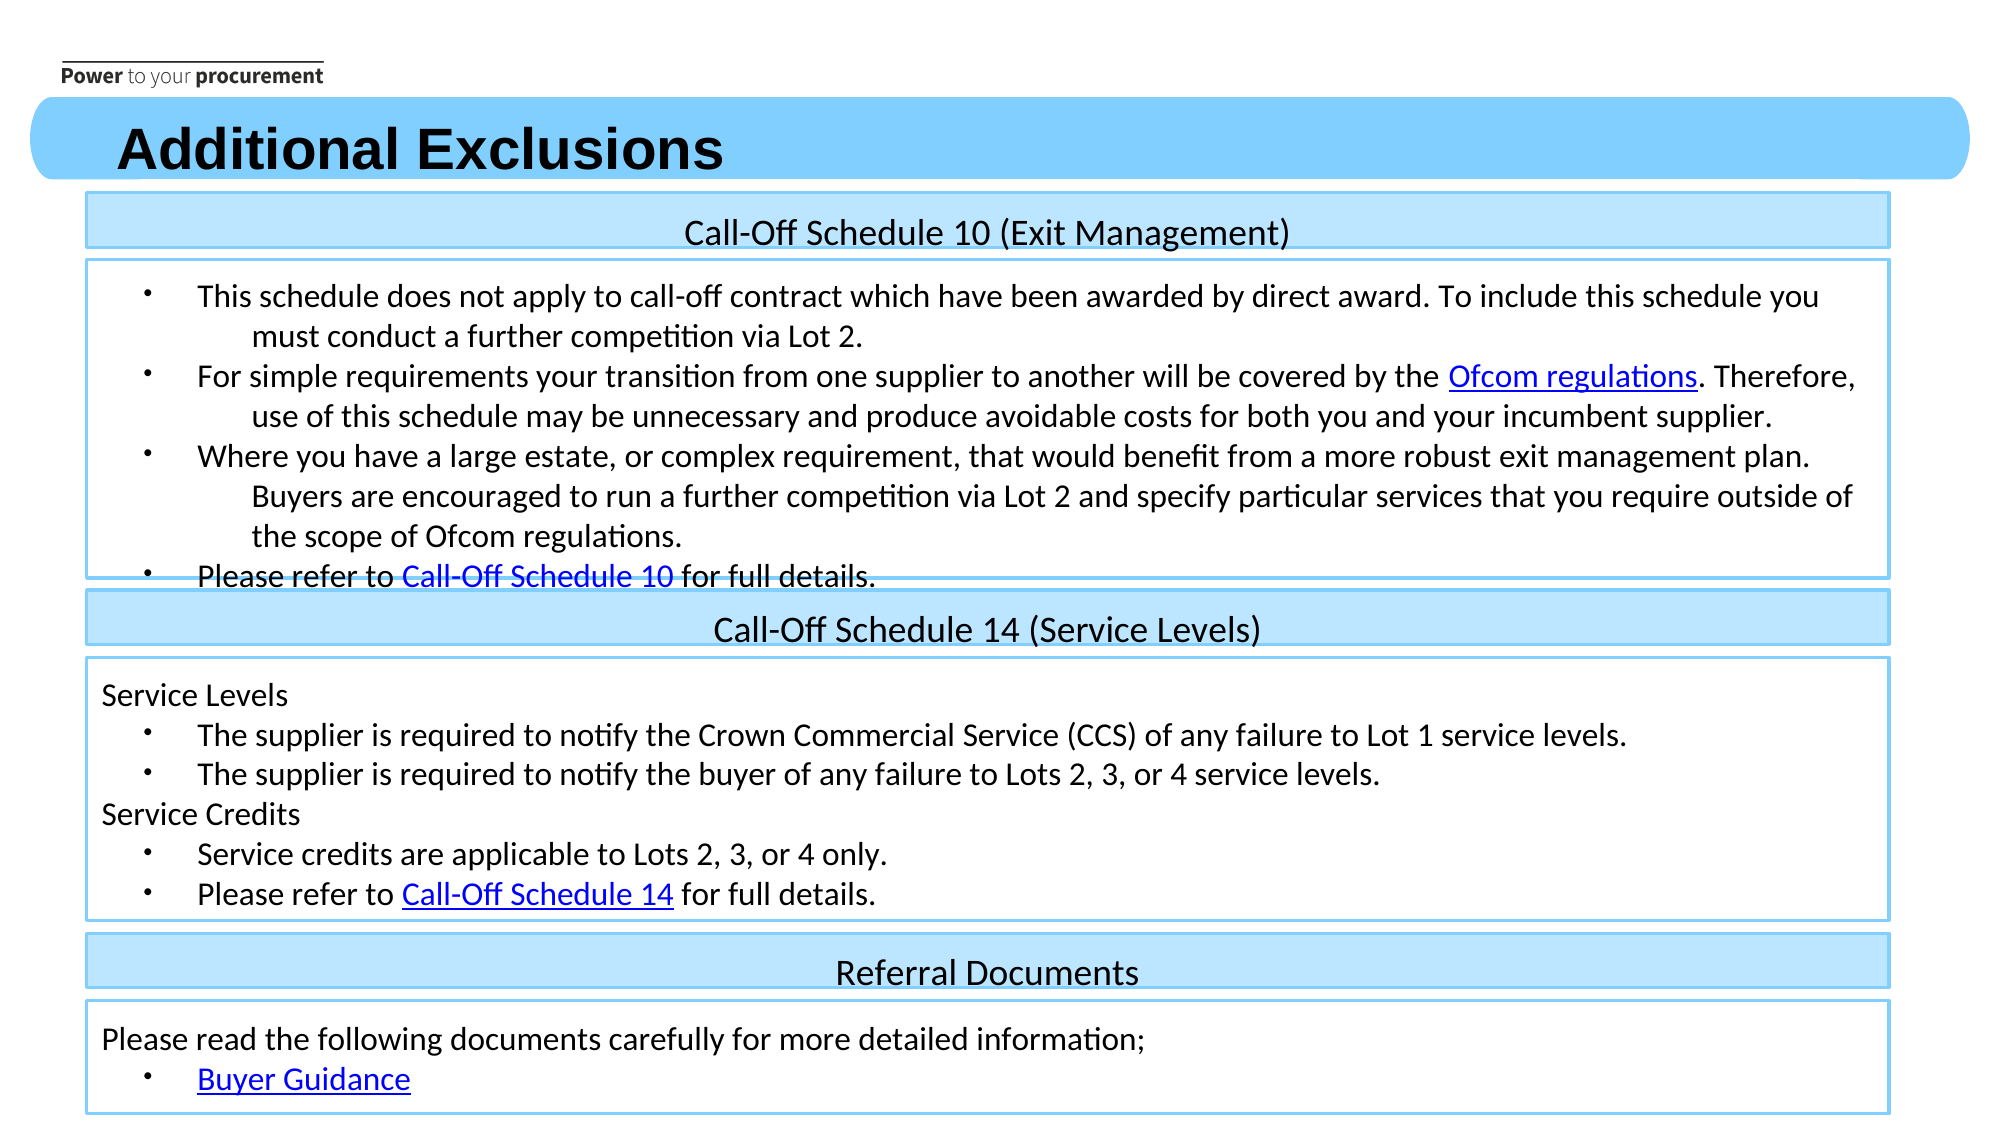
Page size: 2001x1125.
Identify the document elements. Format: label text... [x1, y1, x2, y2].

text_box This schedule does not apply to call-off contract which have been awarded by direct award. To include this schedule you must conduct a further competition via Lot 2. For simple requirements your transition from one supplier to another will be covered by the Ofcom regulations. Therefore, use of this schedule may be unnecessary and produce avoidable costs for both you and your incumbent supplier. Where you have a large estate, or complex requirement, that would benefit from a more robust exit management plan. Buyers are encouraged to run a further competition via Lot 2 and specify particular services that you require outside of the scope of Ofcom regulations. Please refer to Call-Off Schedule 10 for full details. [86, 259, 1890, 578]
text_box Call-Off Schedule 14 (Service Levels) [86, 590, 1890, 645]
title Additional Exclusions [116, 111, 1939, 166]
text_box Please read the following documents carefully for more detailed information; Buyer Guidance [86, 1000, 1890, 1114]
text_box [30, 97, 1970, 180]
text_box Service Levels The supplier is required to notify the Crown Commercial Service (CCS) of any failure to Lot 1 service levels. The supplier is required to notify the buyer of any failure to Lots 2, 3, or 4 service levels. Service Credits Service credits are applicable to Lots 2, 3, or 4 only. Please refer to Call-Off Schedule 14 for full details. [86, 657, 1890, 921]
text_box Call-Off Schedule 10 (Exit Management) [86, 192, 1890, 248]
text_box Referral Documents [86, 933, 1890, 988]
